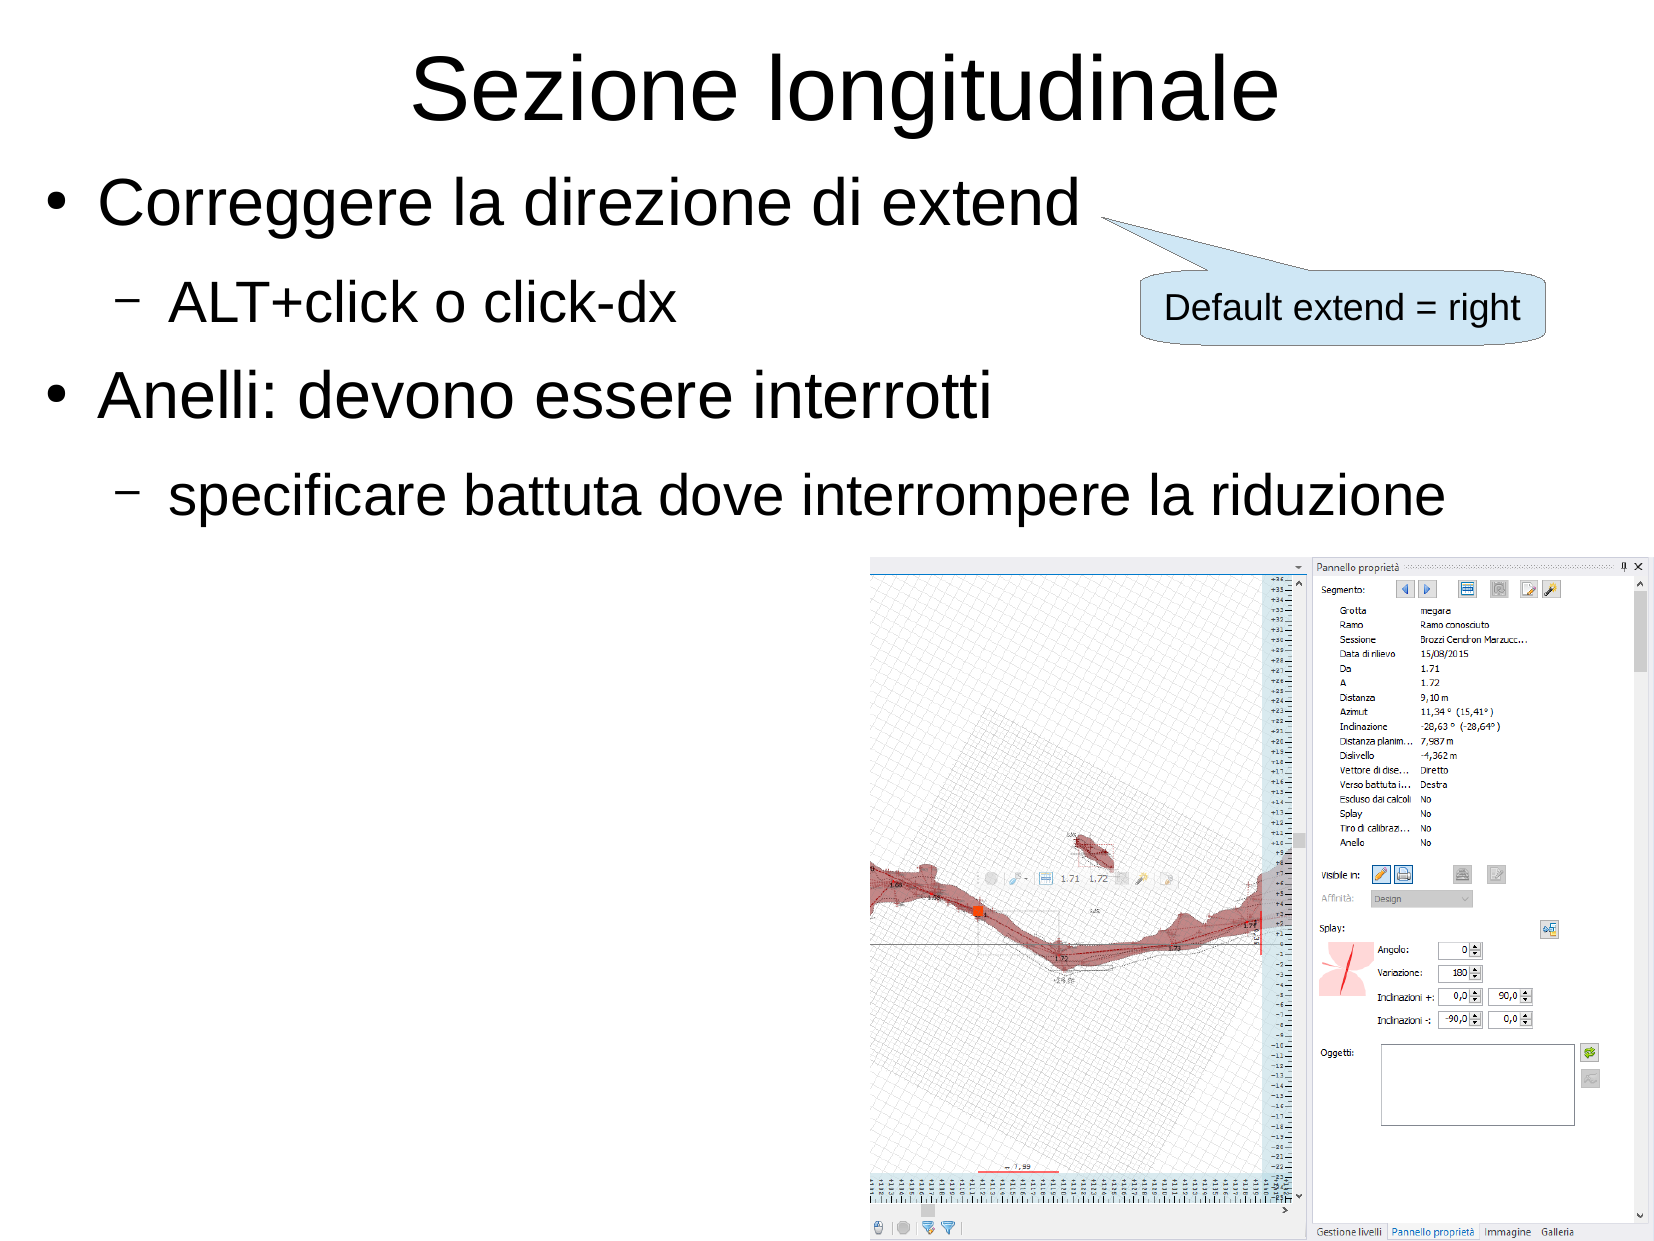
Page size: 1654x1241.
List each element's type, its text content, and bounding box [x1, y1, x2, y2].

text_box Default extend = right [1101, 217, 1546, 346]
title Sezione longitudinale [101, 0, 1591, 193]
picture [870, 557, 1654, 1241]
list Correggere la direzione di extend ALT+click o click-dx Anelli: devono essere interrotti specificare battuta dove interrompere la riduzione [26, 165, 1516, 984]
